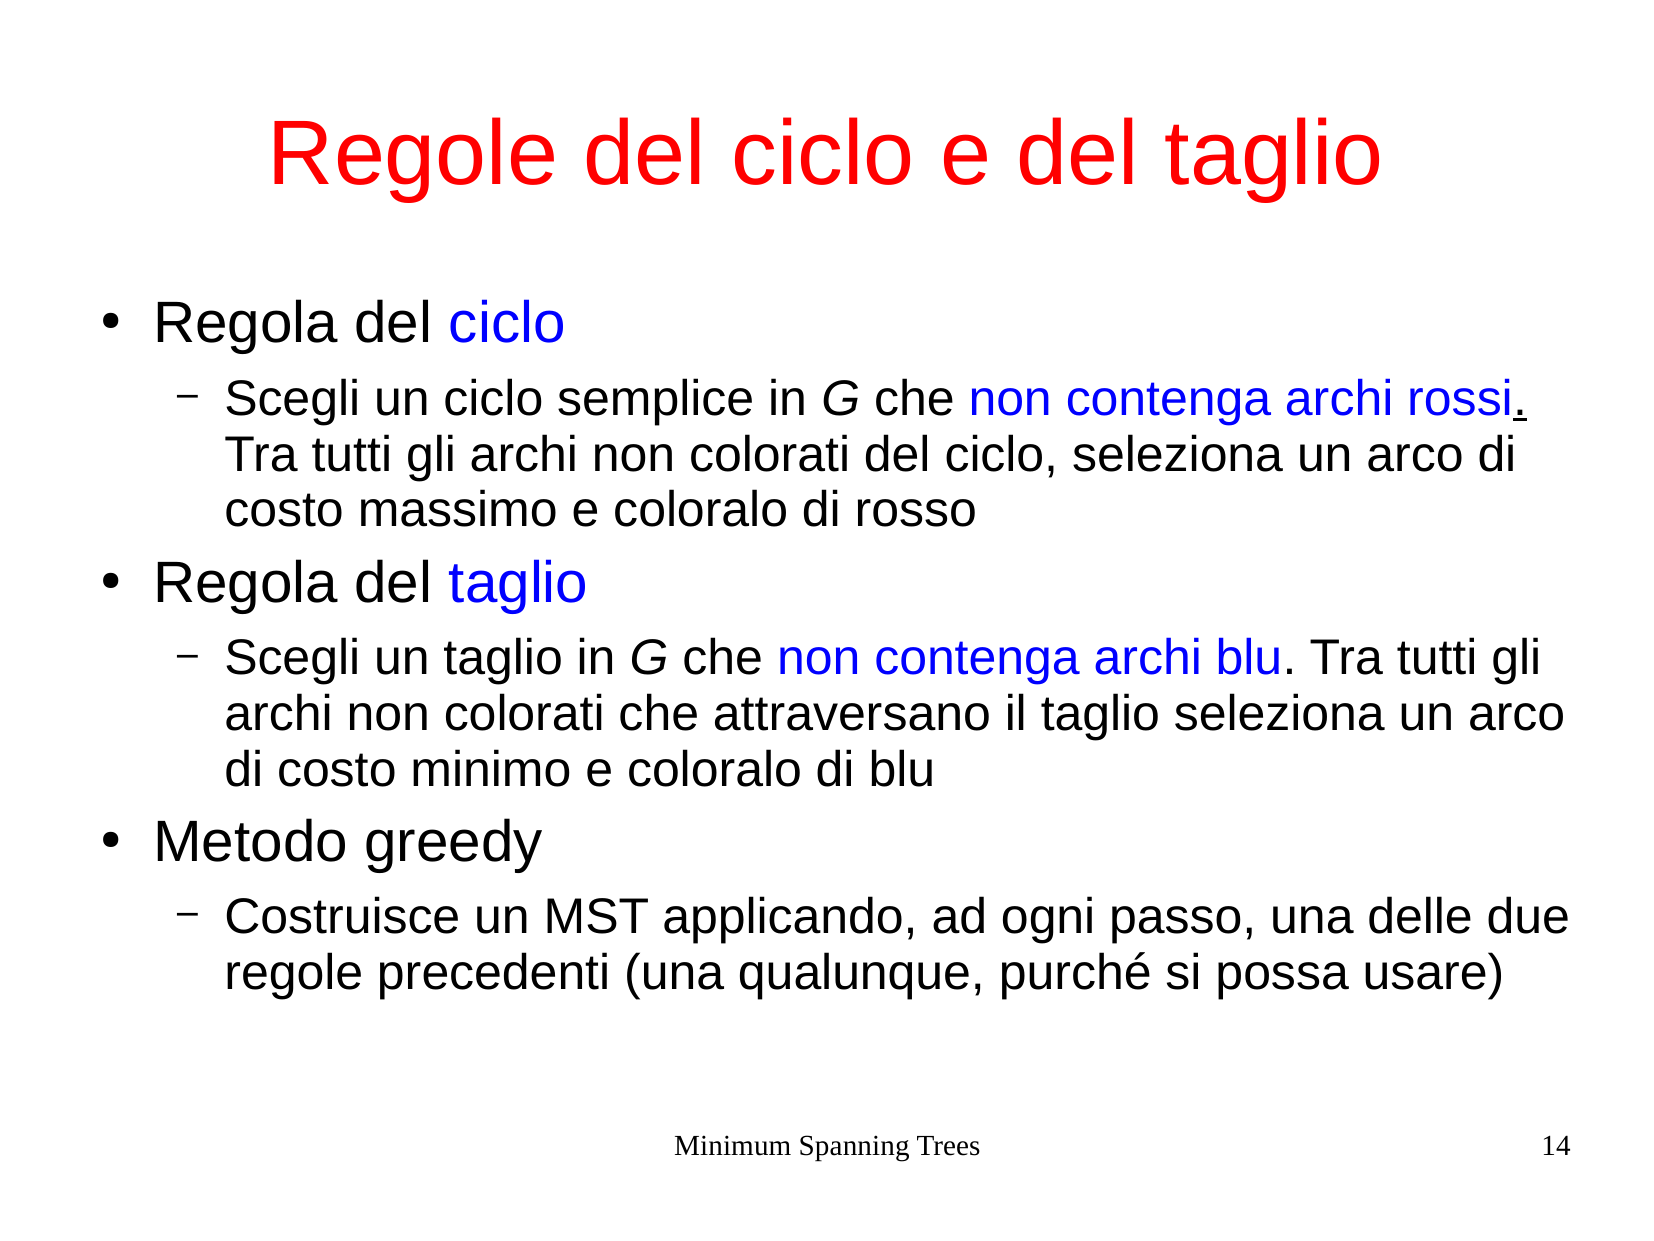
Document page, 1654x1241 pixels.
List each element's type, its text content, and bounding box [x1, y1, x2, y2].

title Regole del ciclo e del taglio [82, 49, 1571, 257]
list Regola del ciclo Scegli un ciclo semplice in G che non contenga archi rossi. Tra tutti gli archi non colorati del ciclo, seleziona un arco di costo massimo e coloralo di rosso Regola del taglio Scegli un taglio in G che non contenga archi blu. Tra tutti gli archi non colorati che attraversano il taglio seleziona un arco di costo minimo e coloralo di blu Metodo greedy Costruisce un MST applicando, ad ogni passo, una delle due regole precedenti (una qualunque, purché si possa usare) [82, 290, 1571, 1109]
